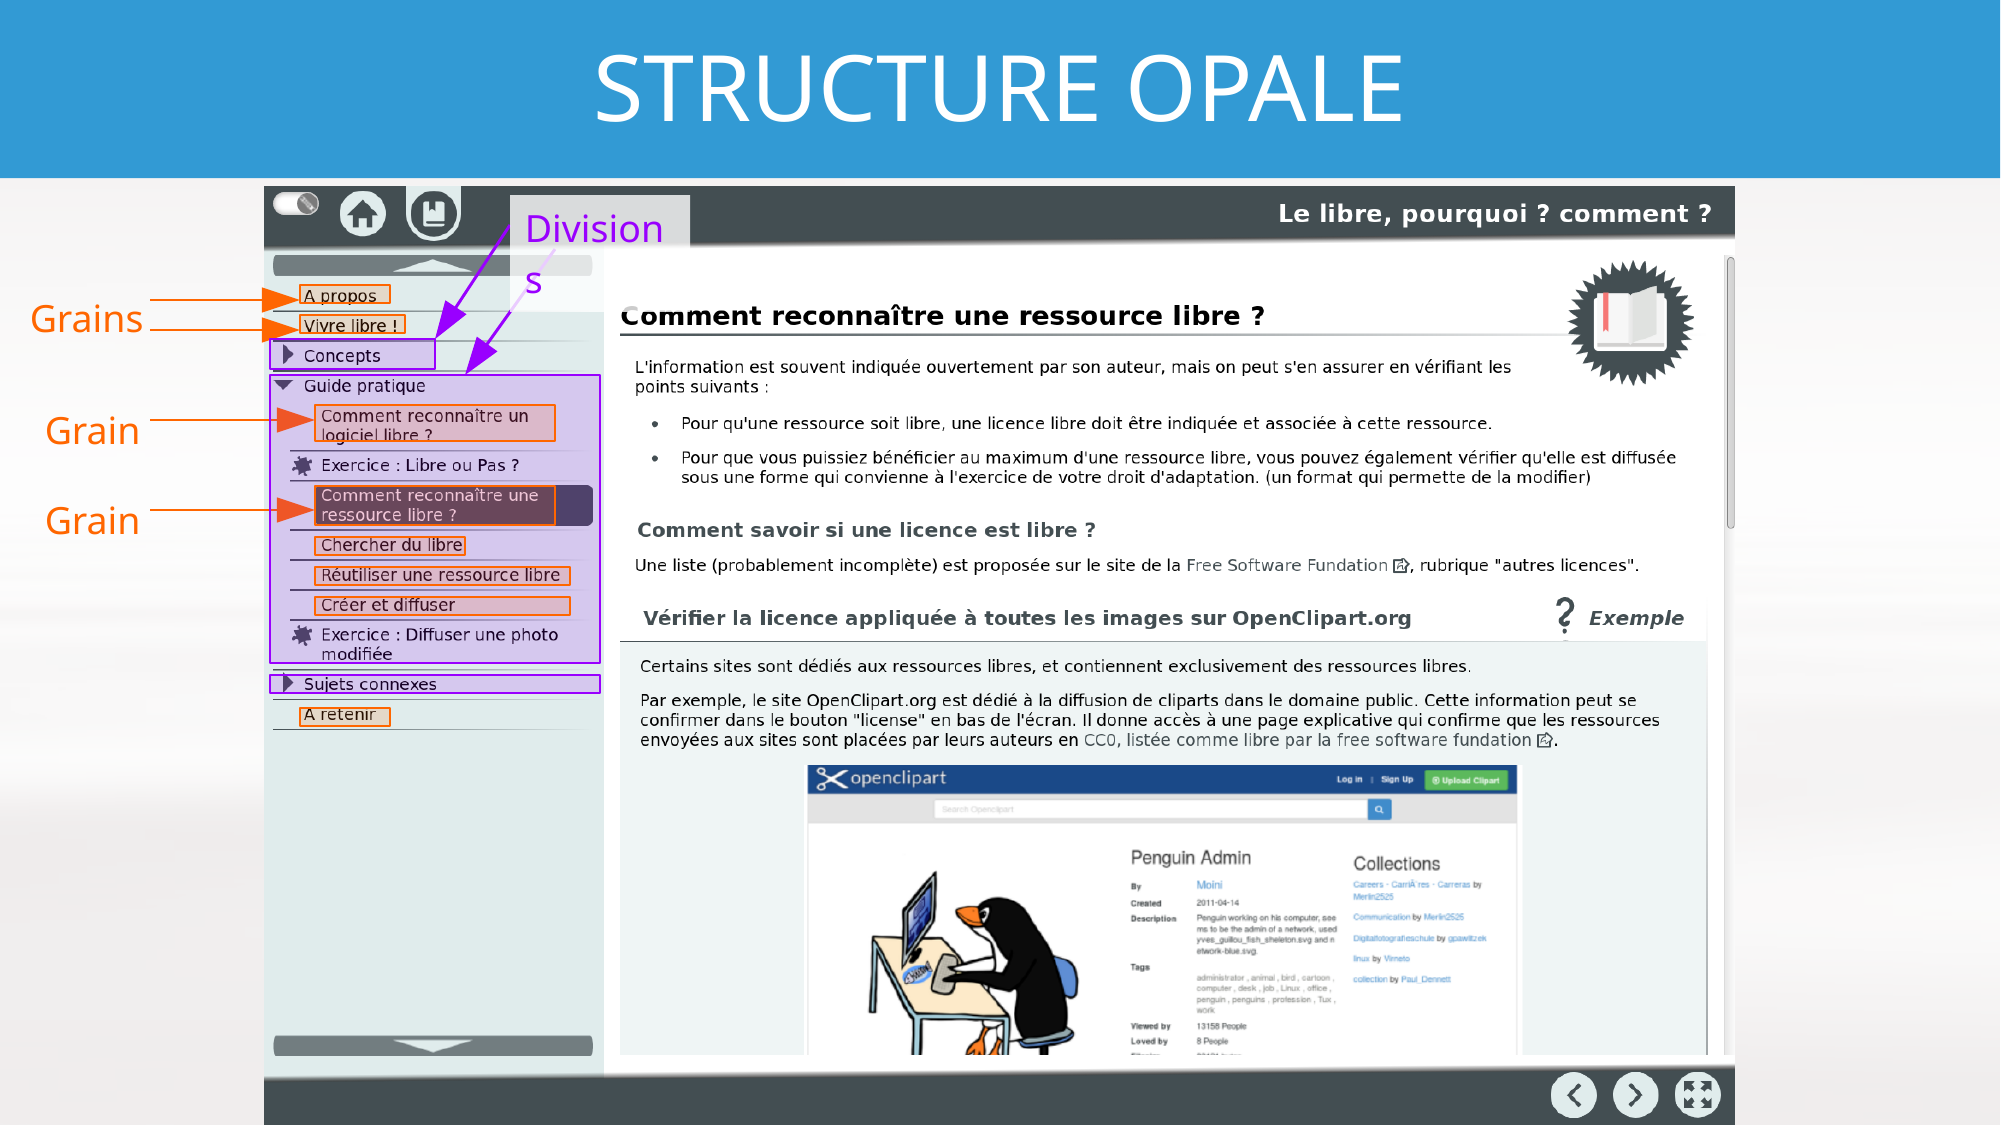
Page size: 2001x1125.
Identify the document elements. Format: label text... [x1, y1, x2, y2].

text_box [270, 375, 601, 664]
picture [264, 230, 510, 419]
text_box Grain [30, 397, 196, 451]
text_box Structure Opale [0, 0, 2000, 173]
text_box [300, 314, 406, 334]
picture [264, 186, 1735, 1125]
text_box [300, 285, 391, 304]
text_box [300, 707, 391, 726]
picture [264, 421, 270, 509]
text_box Divisions [510, 195, 691, 248]
text_box [270, 675, 601, 694]
text_box [270, 339, 436, 370]
text_box Grain [30, 487, 196, 540]
text_box Grains [15, 285, 181, 338]
